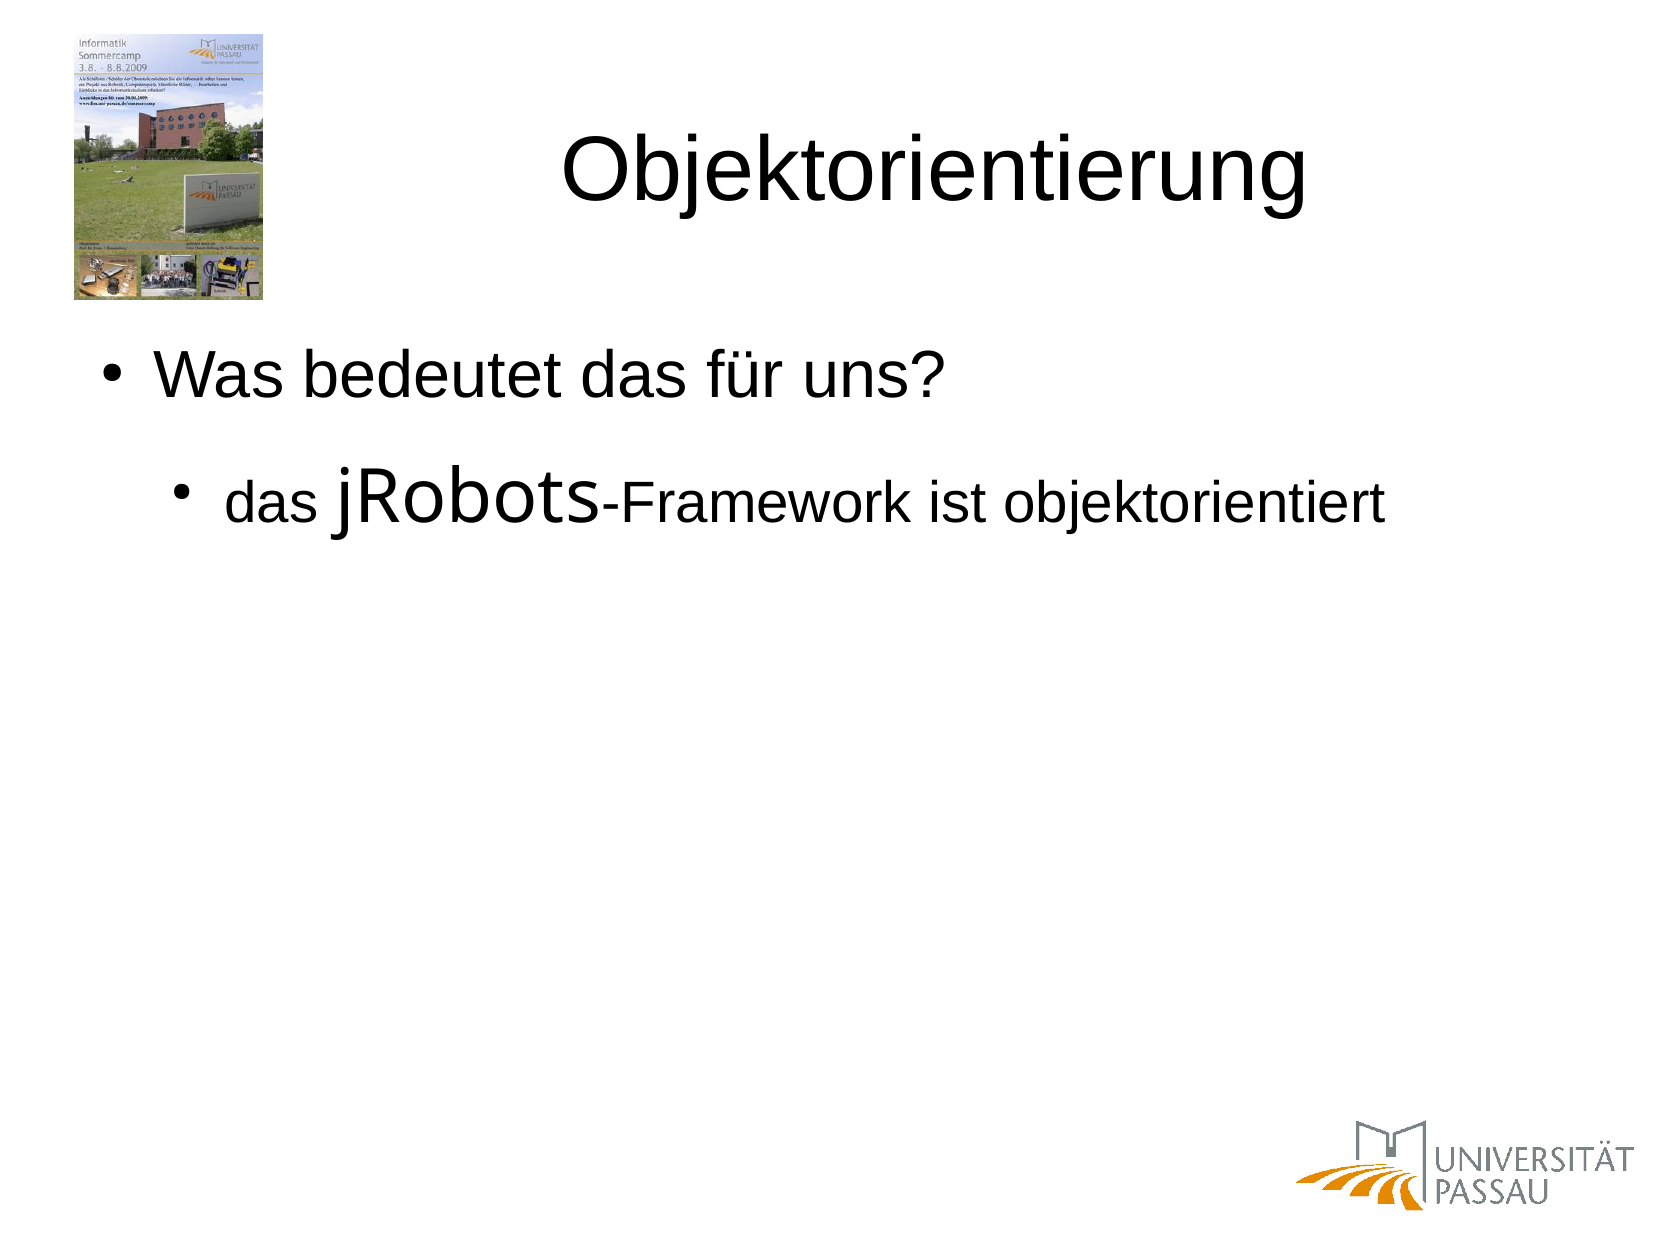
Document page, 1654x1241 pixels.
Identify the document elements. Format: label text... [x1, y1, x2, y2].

picture [74, 34, 263, 300]
title Objektorientierung [300, 37, 1571, 301]
list Was bedeutet das für uns? das jRobots-Framework ist objektorientiert [82, 337, 1571, 1157]
picture [1295, 1120, 1634, 1211]
